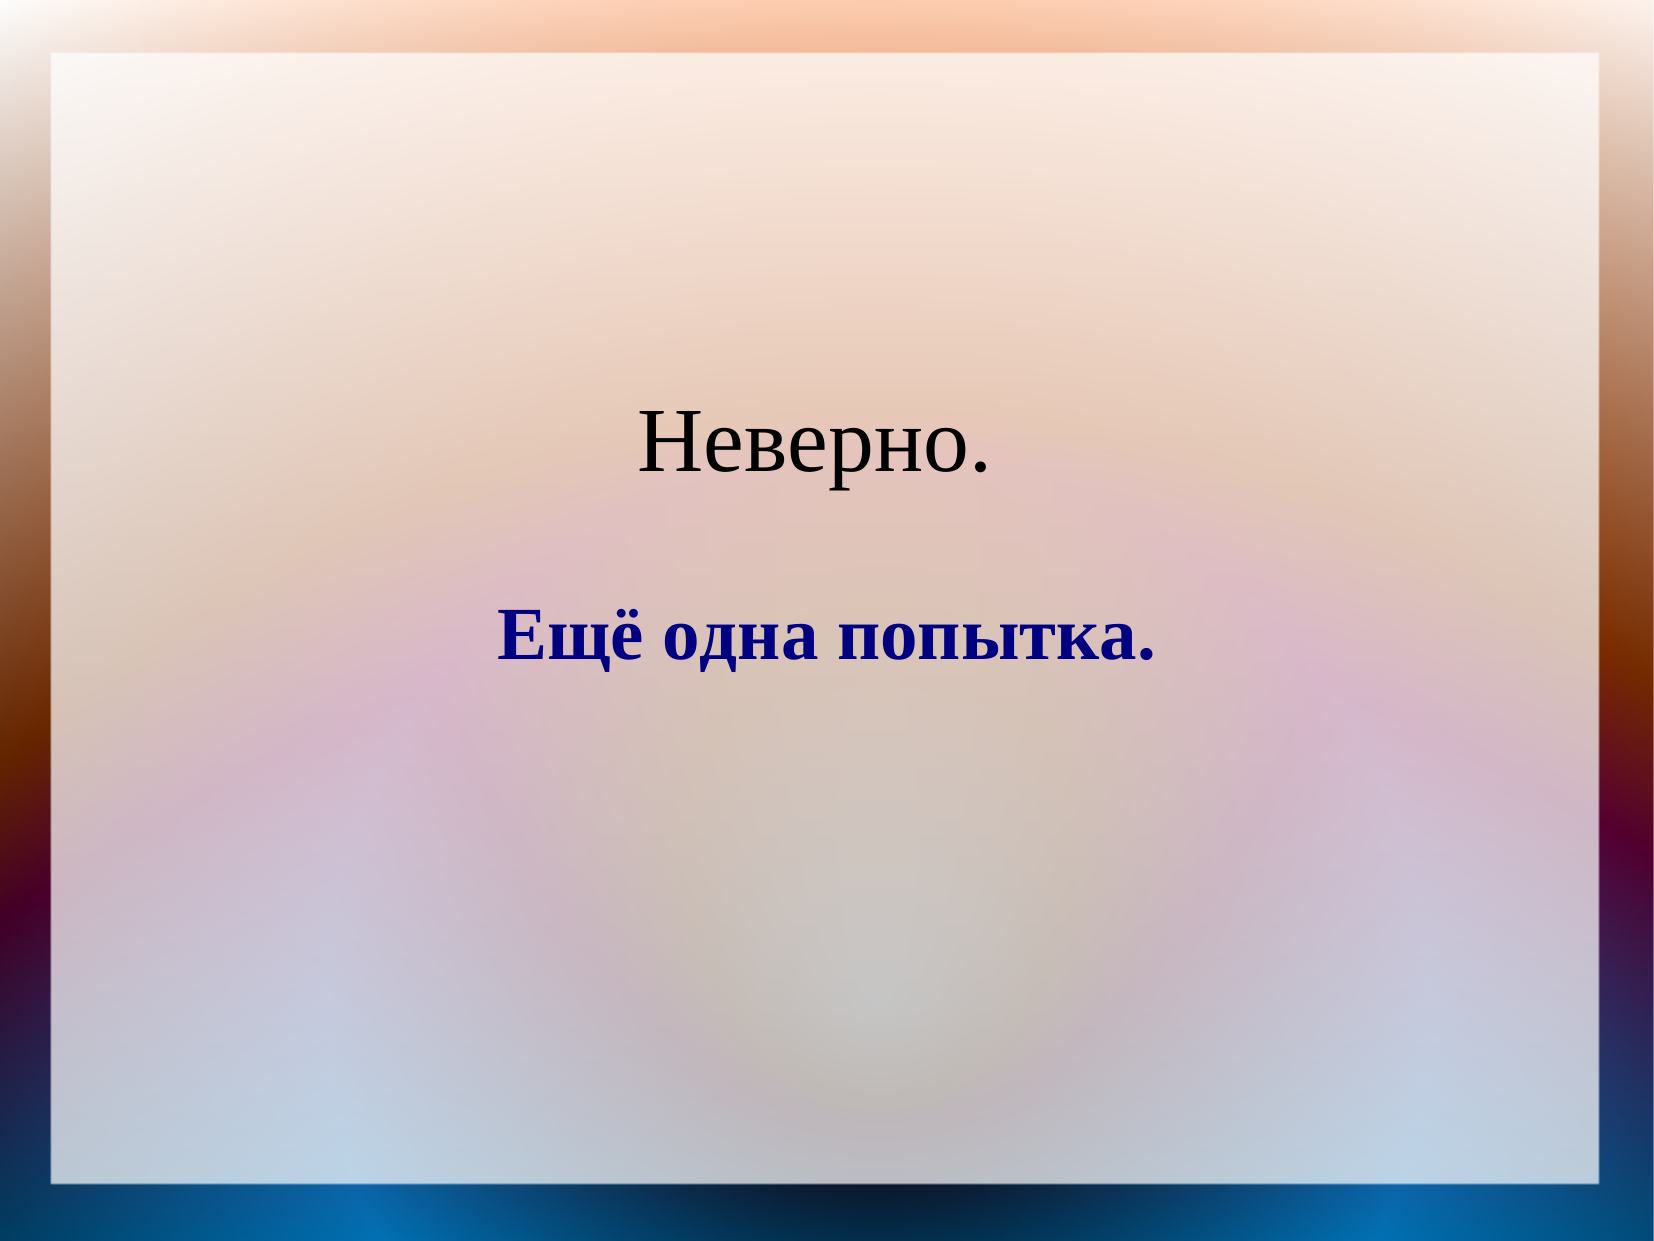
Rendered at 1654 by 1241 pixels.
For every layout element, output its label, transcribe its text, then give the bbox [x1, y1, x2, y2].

picture [0, 0, 1654, 1241]
subtitle Неверно. Ещё одна попытка. [82, 55, 1571, 1010]
